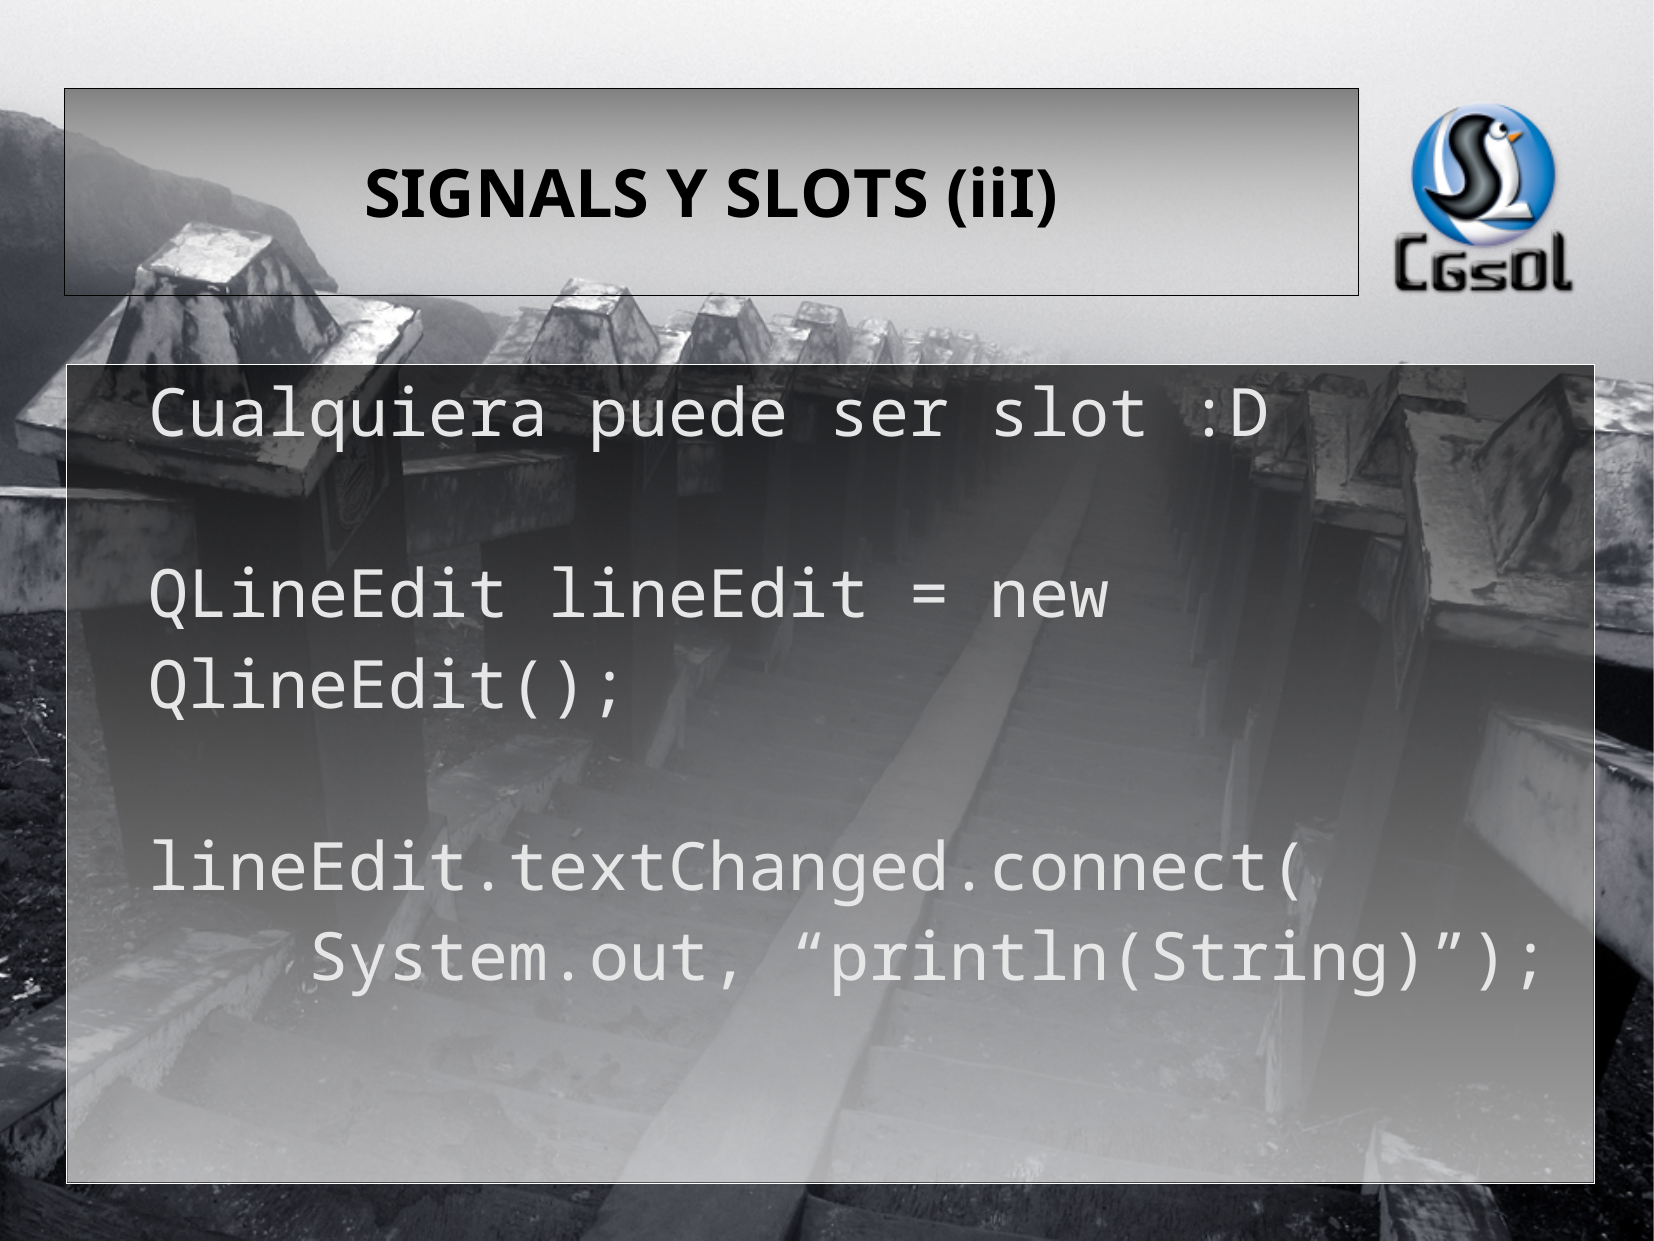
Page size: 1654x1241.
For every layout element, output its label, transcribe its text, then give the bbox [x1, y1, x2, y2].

title SIGNALS Y SLOTS (iiI) [64, 88, 1359, 296]
list Cualquiera puede ser slot :D QLineEdit lineEdit = new QlineEdit(); lineEdit.textChanged.connect( System.out, “println(String)”); [66, 364, 1595, 1184]
picture [0, 0, 1654, 1241]
